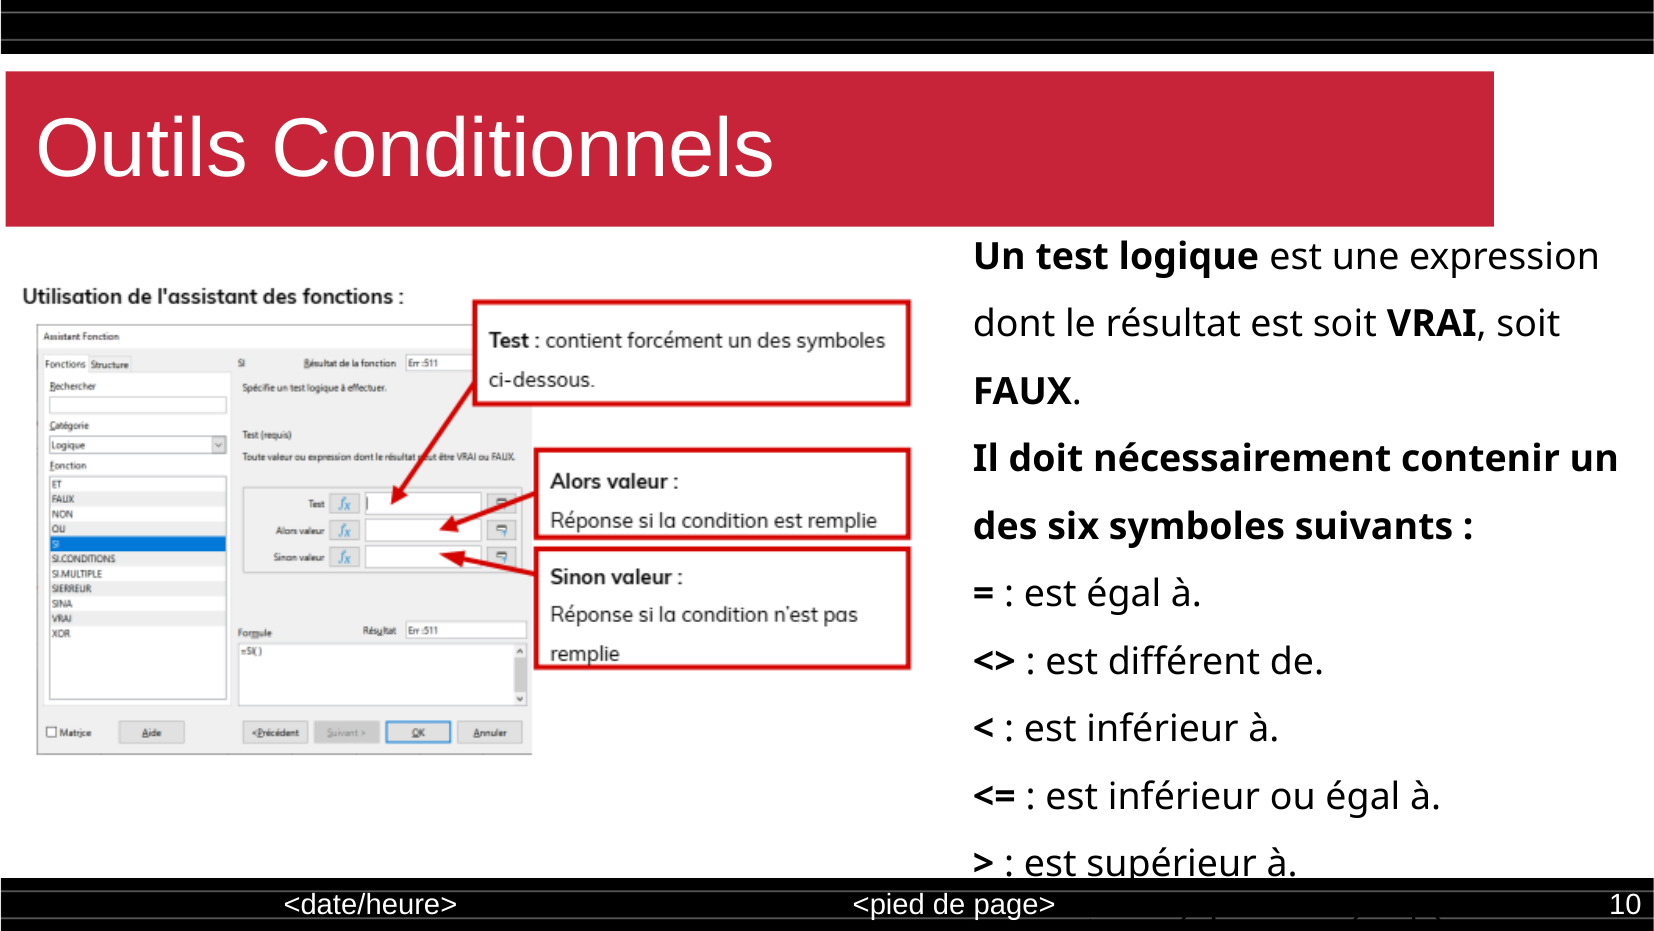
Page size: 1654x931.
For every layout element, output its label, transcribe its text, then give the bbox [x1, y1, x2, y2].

text_box Un test logique est une expression dont le résultat est soit VRAI, soit FAUX. Il doit nécessairement contenir un des six symboles suivants : = : est égal à. <> : est différent de. < : est inférieur à. <= : est inférieur ou égal à. > : est supérieur à. >= : est supérieur ou égal à [958, 201, 1651, 931]
picture [0, 878, 958, 931]
picture [0, 0, 1654, 54]
text_box Outils Conditionnels [5, 71, 1494, 227]
picture [18, 279, 920, 763]
